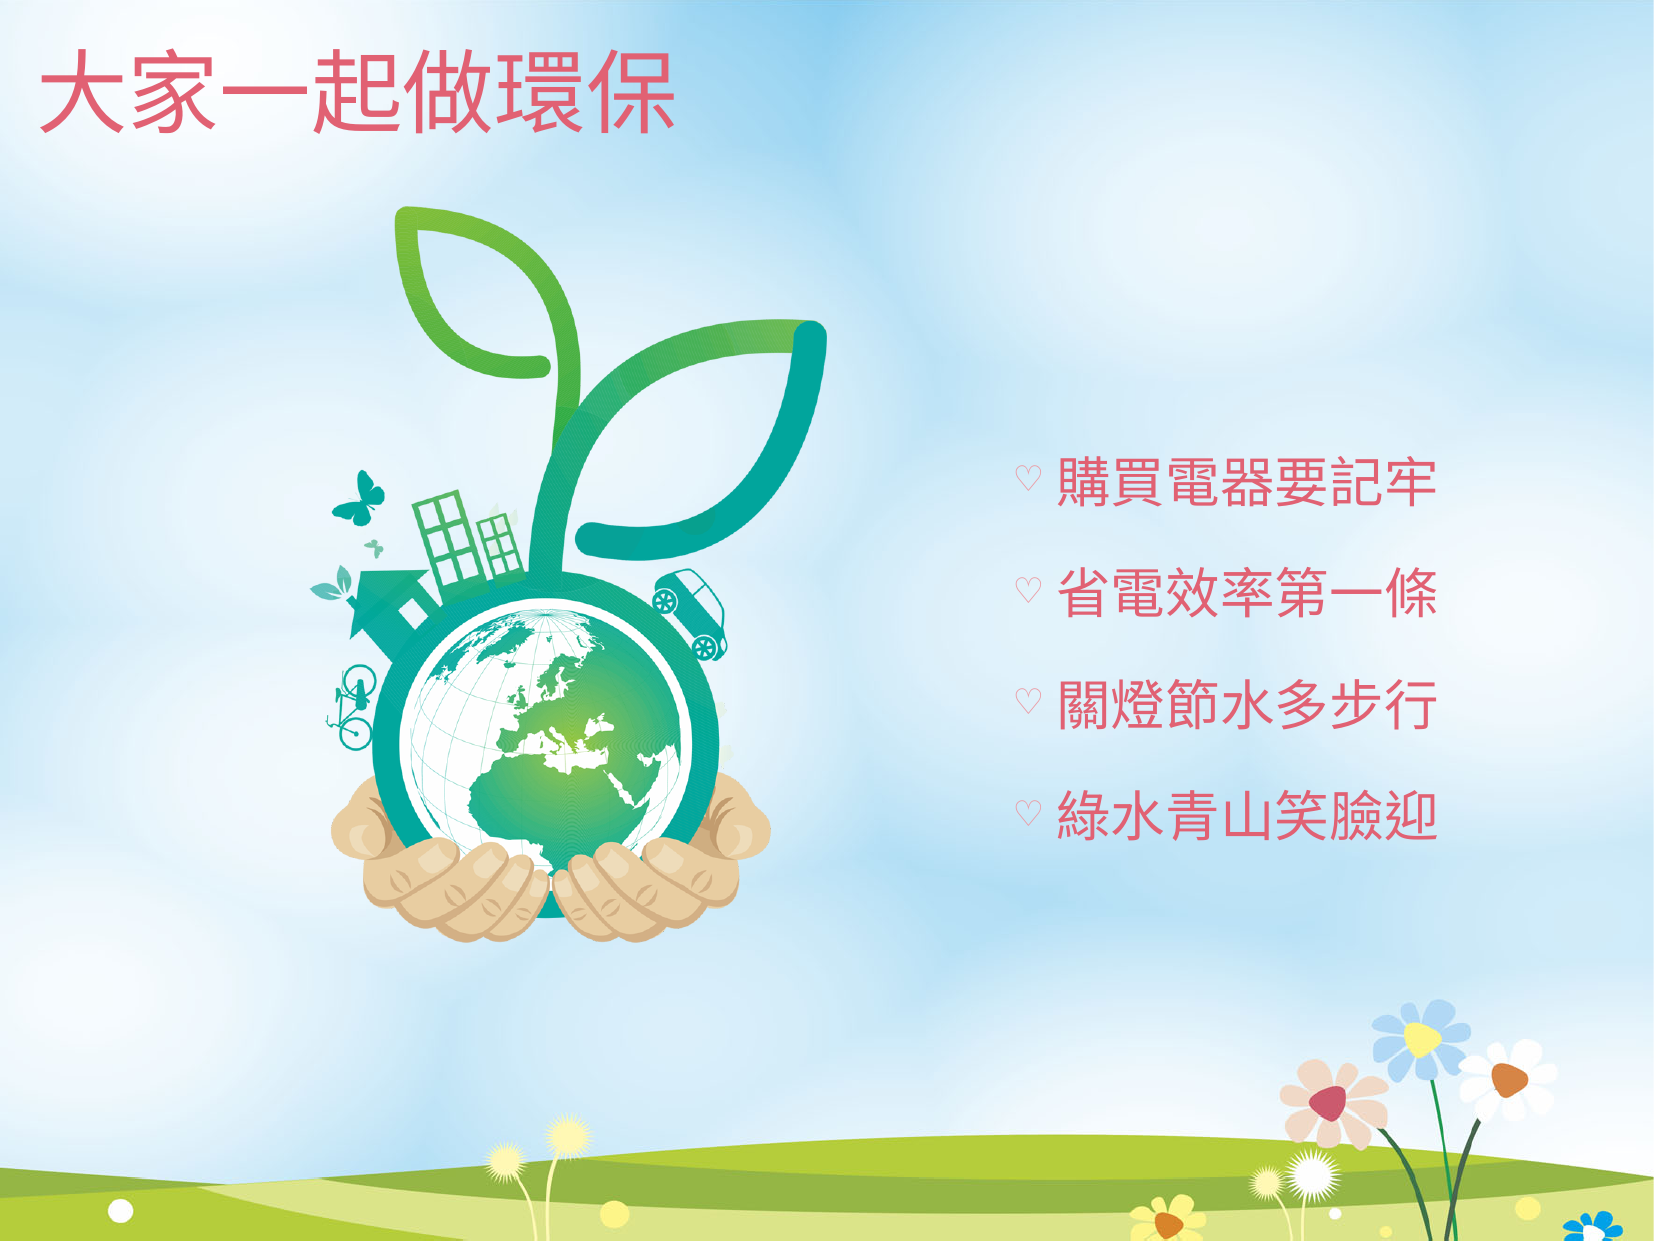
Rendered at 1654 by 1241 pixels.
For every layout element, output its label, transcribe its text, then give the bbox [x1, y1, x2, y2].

list 購買電器要記牢 省電效率第一條 關燈節水多步行 綠水青山笑臉迎 [998, 324, 1565, 857]
picture [0, 0, 1654, 1241]
title 大家一起做環保 [29, 25, 686, 148]
